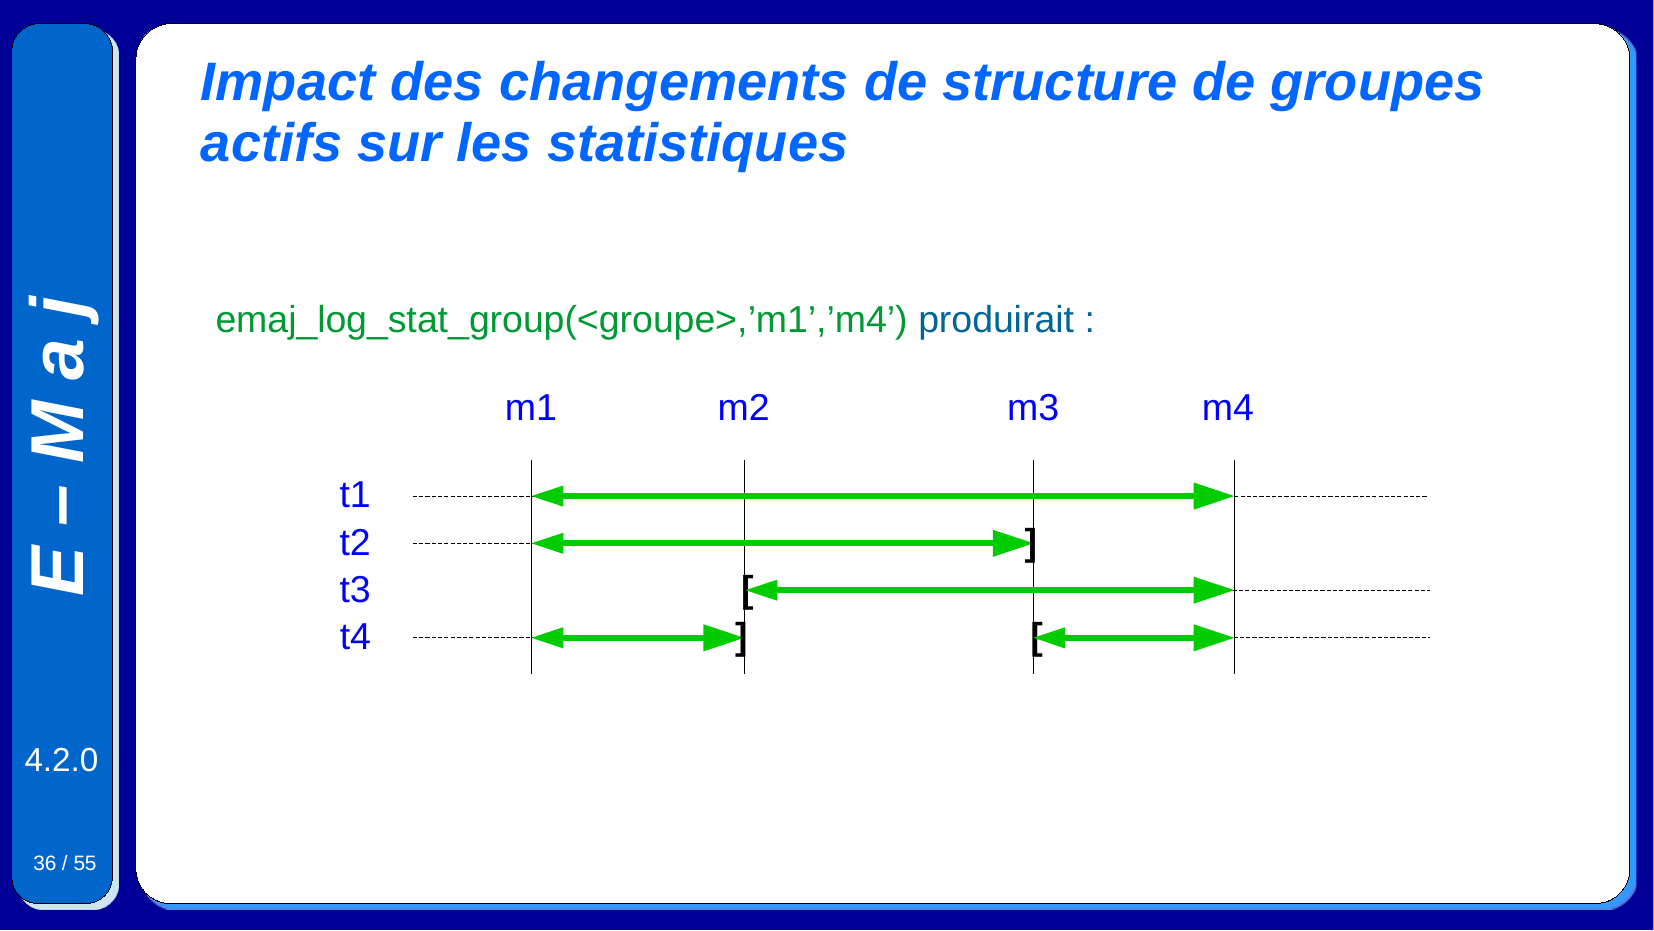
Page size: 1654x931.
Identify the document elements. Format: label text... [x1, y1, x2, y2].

text_box m1 [490, 379, 572, 436]
text_box t4 [324, 608, 386, 666]
text_box t2 [324, 513, 386, 561]
text_box t1 [324, 466, 386, 513]
title Impact des changements de structure de groupes actifs sur les statistiques [200, 34, 1575, 191]
text_box m4 [1187, 379, 1269, 436]
text_box ] [1009, 513, 1053, 571]
text_box [ [1015, 608, 1058, 666]
text_box ] [720, 608, 763, 666]
text_box t3 [324, 561, 386, 608]
text_box [ [726, 561, 769, 618]
text_box m3 [992, 379, 1074, 436]
text_box m2 [702, 379, 785, 436]
text_box emaj_log_stat_group(<groupe>,’m1’,’m4’) produirait : [200, 291, 1111, 349]
